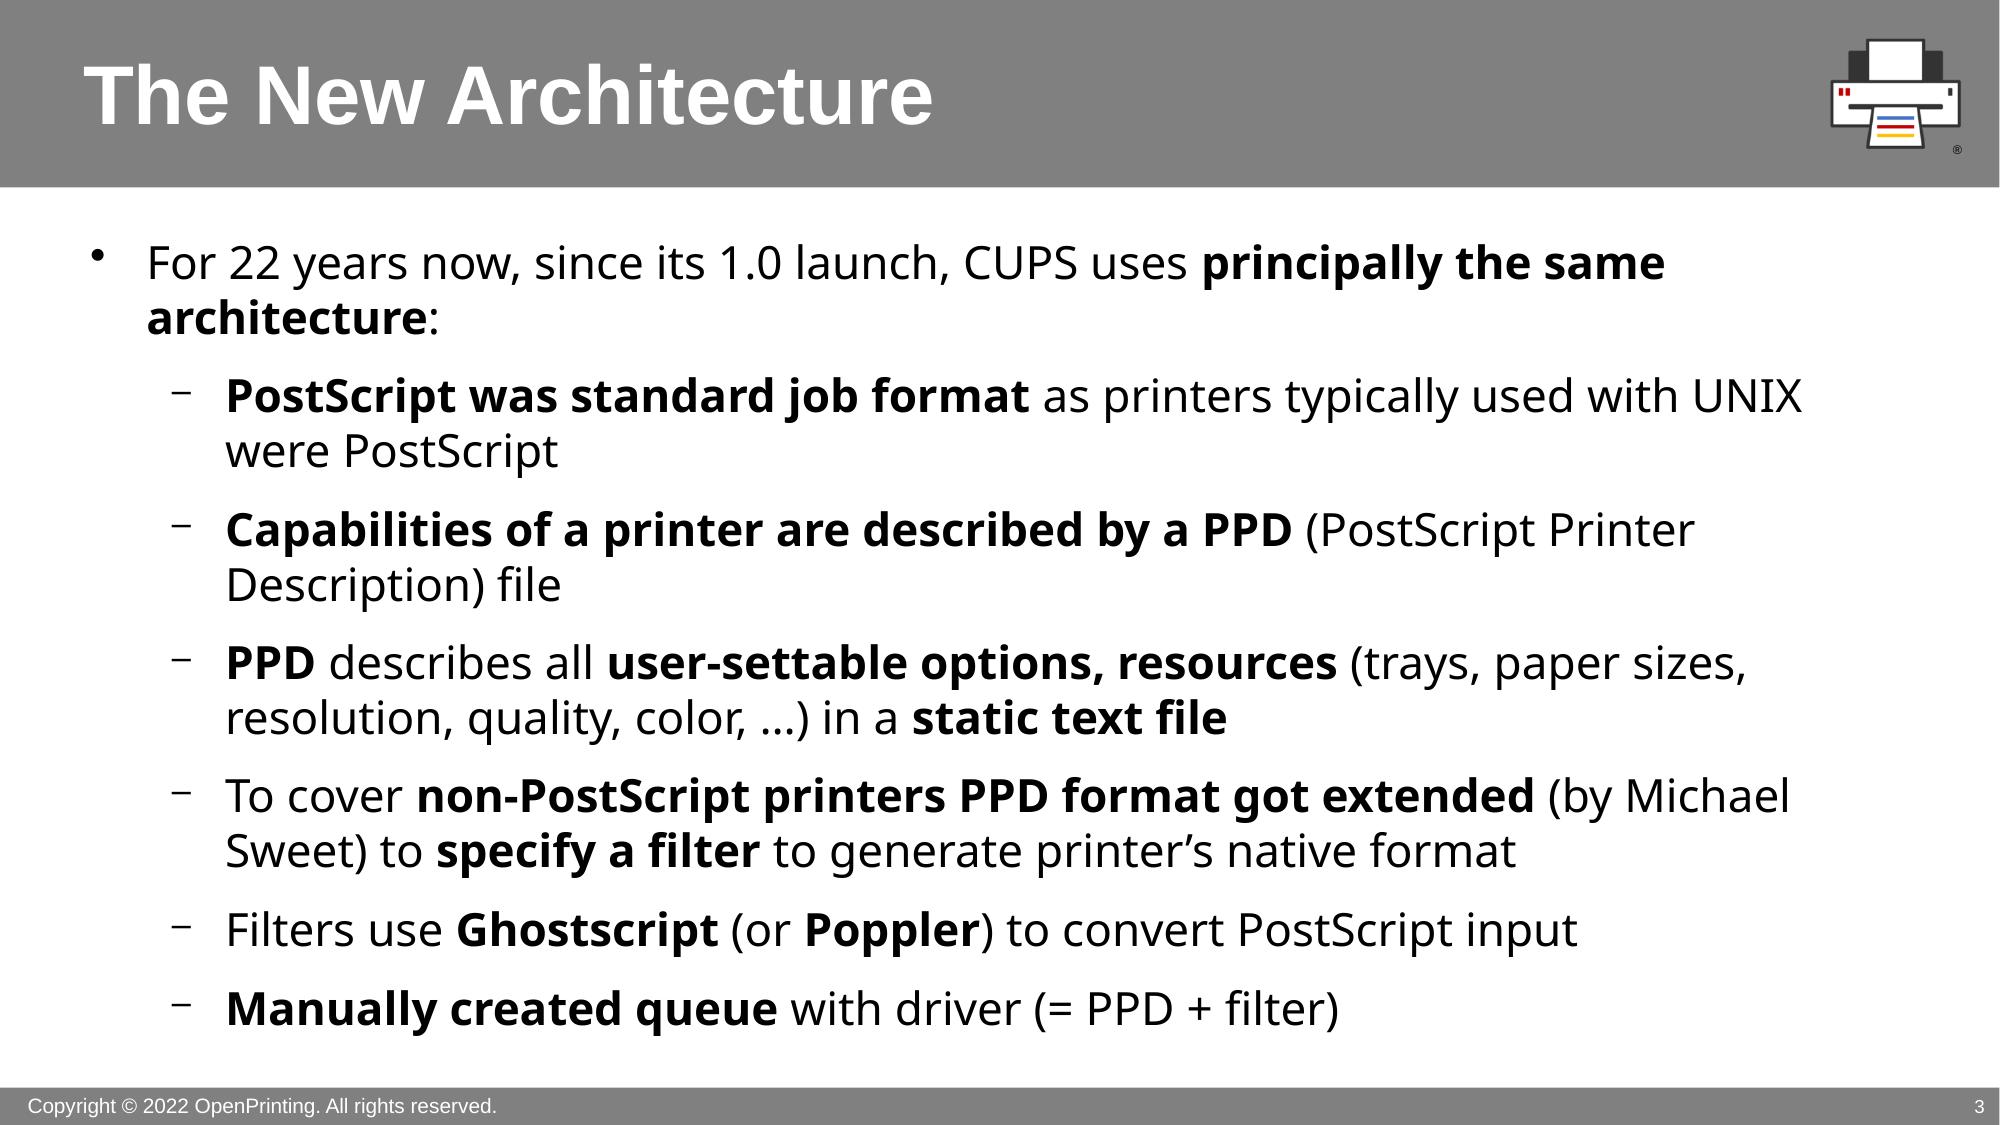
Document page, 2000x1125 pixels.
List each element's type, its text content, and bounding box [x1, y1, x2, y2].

picture [1825, 33, 1966, 154]
list For 22 years now, since its 1.0 launch, CUPS uses principally the same architecture: PostScript was standard job format as printers typically used with UNIX were PostScript Capabilities of a printer are described by a PPD (PostScript Printer Description) file PPD describes all user-settable options, resources (trays, paper sizes, resolution, quality, color, …) in a static text file To cover non-PostScript printers PPD format got extended (by Michael Sweet) to specify a filter to generate printer’s native format Filters use Ghostscript (or Poppler) to convert PostScript input Manually created queue with driver (= PPD + filter) [75, 224, 1936, 1067]
title The New Architecture [75, 7, 1786, 175]
